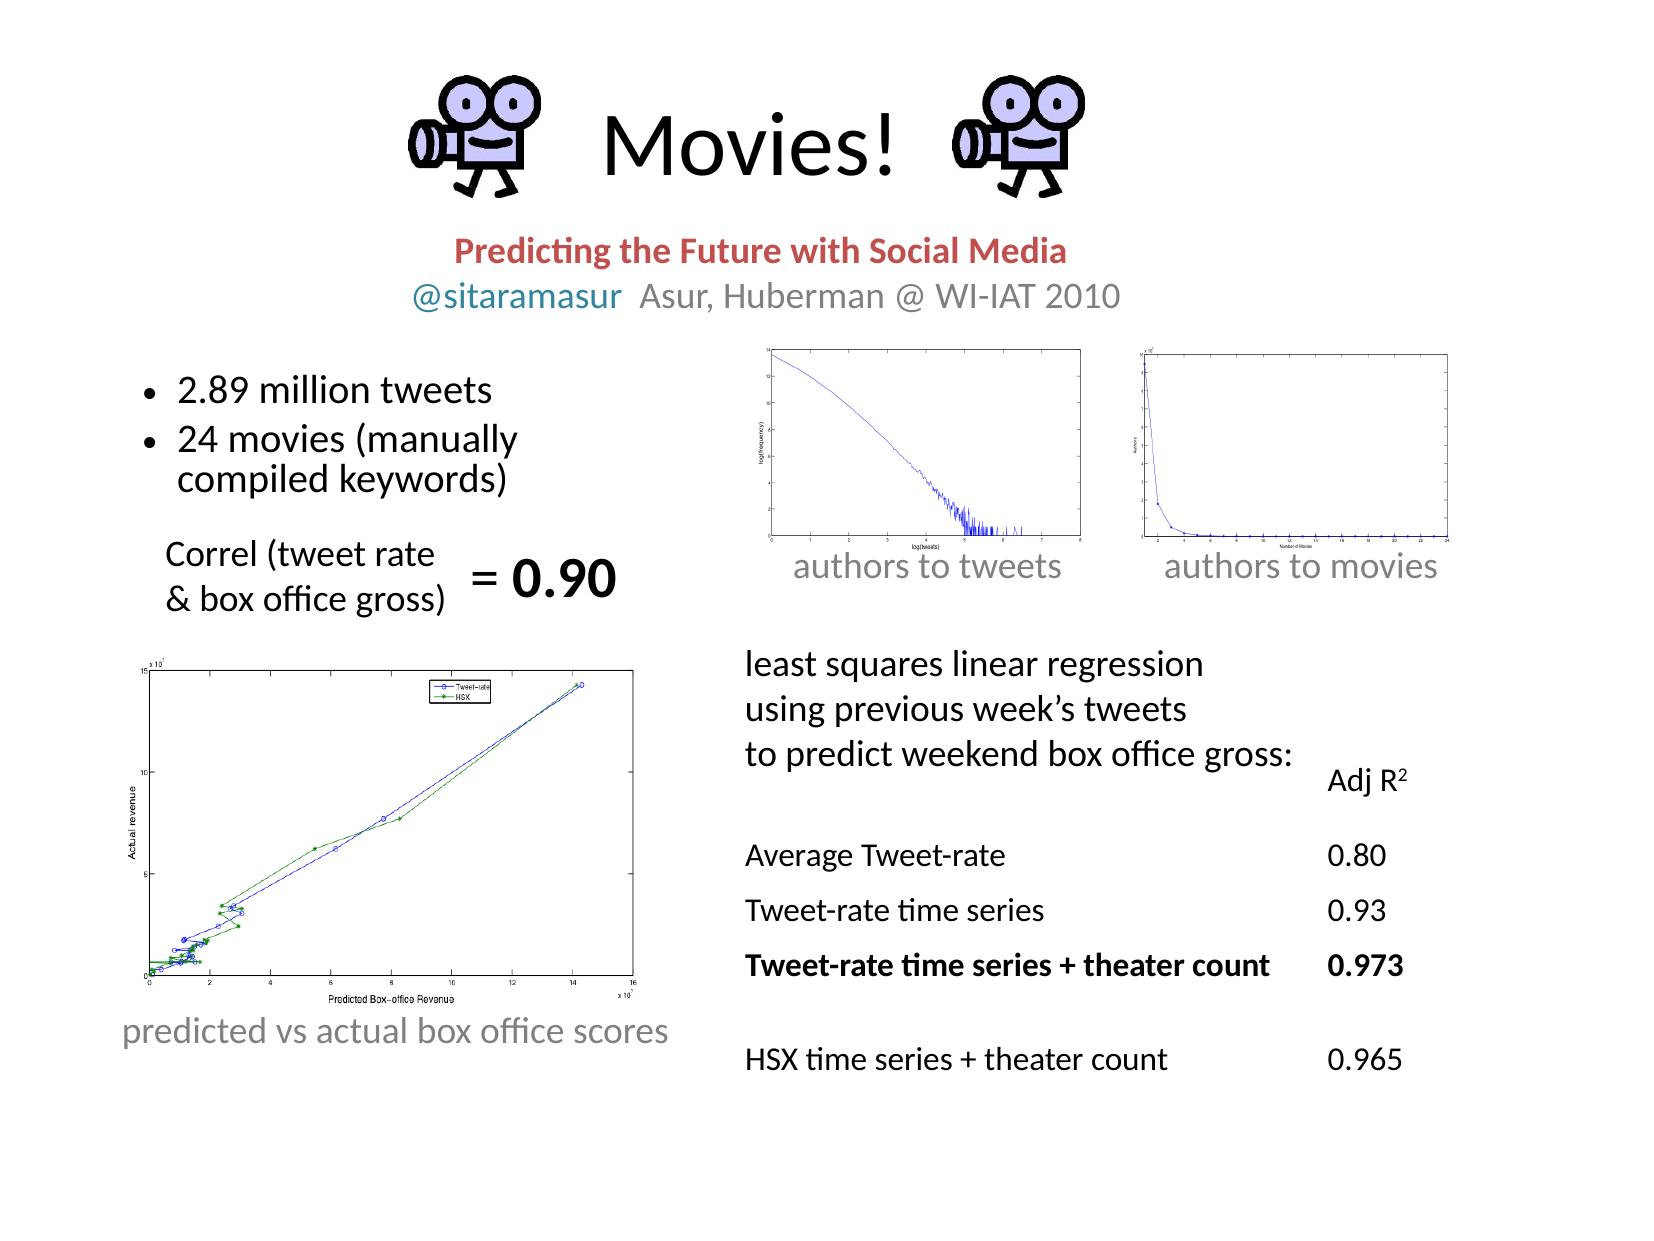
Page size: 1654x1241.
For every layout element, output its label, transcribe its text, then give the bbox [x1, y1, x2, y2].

table_cell Tweet-rate time series + theater count [730, 944, 1313, 1038]
table_cell Tweet-rate time series [730, 889, 1313, 944]
picture [1132, 345, 1451, 551]
text_box authors to tweets [778, 533, 1078, 594]
picture [127, 657, 641, 998]
table_cell 0.965 [1313, 1038, 1466, 1093]
text_box predicted vs actual box office scores [107, 998, 685, 1059]
table_cell 0.80 [1313, 834, 1466, 889]
text_box Predicting the Future with Social Media @sitaramasur Asur, Huberman @ WI-IAT 2010 [179, 218, 1352, 324]
text_box least squares linear regression using previous week’s tweets to predict weekend box office gross: [730, 631, 1365, 782]
table_cell HSX time series + theater count [730, 1038, 1313, 1093]
picture [952, 75, 1085, 198]
table_cell 0.973 [1313, 944, 1466, 1038]
text_box Correl (tweet rate & box office gross) [150, 521, 477, 626]
text_box authors to movies [1149, 533, 1454, 594]
table_cell Average Tweet-rate [730, 834, 1313, 889]
table_header [730, 782, 1313, 834]
text_box = 0.90 [455, 532, 632, 618]
table_cell 0.93 [1313, 889, 1466, 944]
list 2.89 million tweets 24 movies (manually compiled keywords) [127, 365, 638, 515]
table_header Adj R2 [1313, 759, 1466, 834]
picture [758, 345, 1085, 551]
picture [408, 75, 541, 198]
title Movies! [75, 45, 1426, 233]
